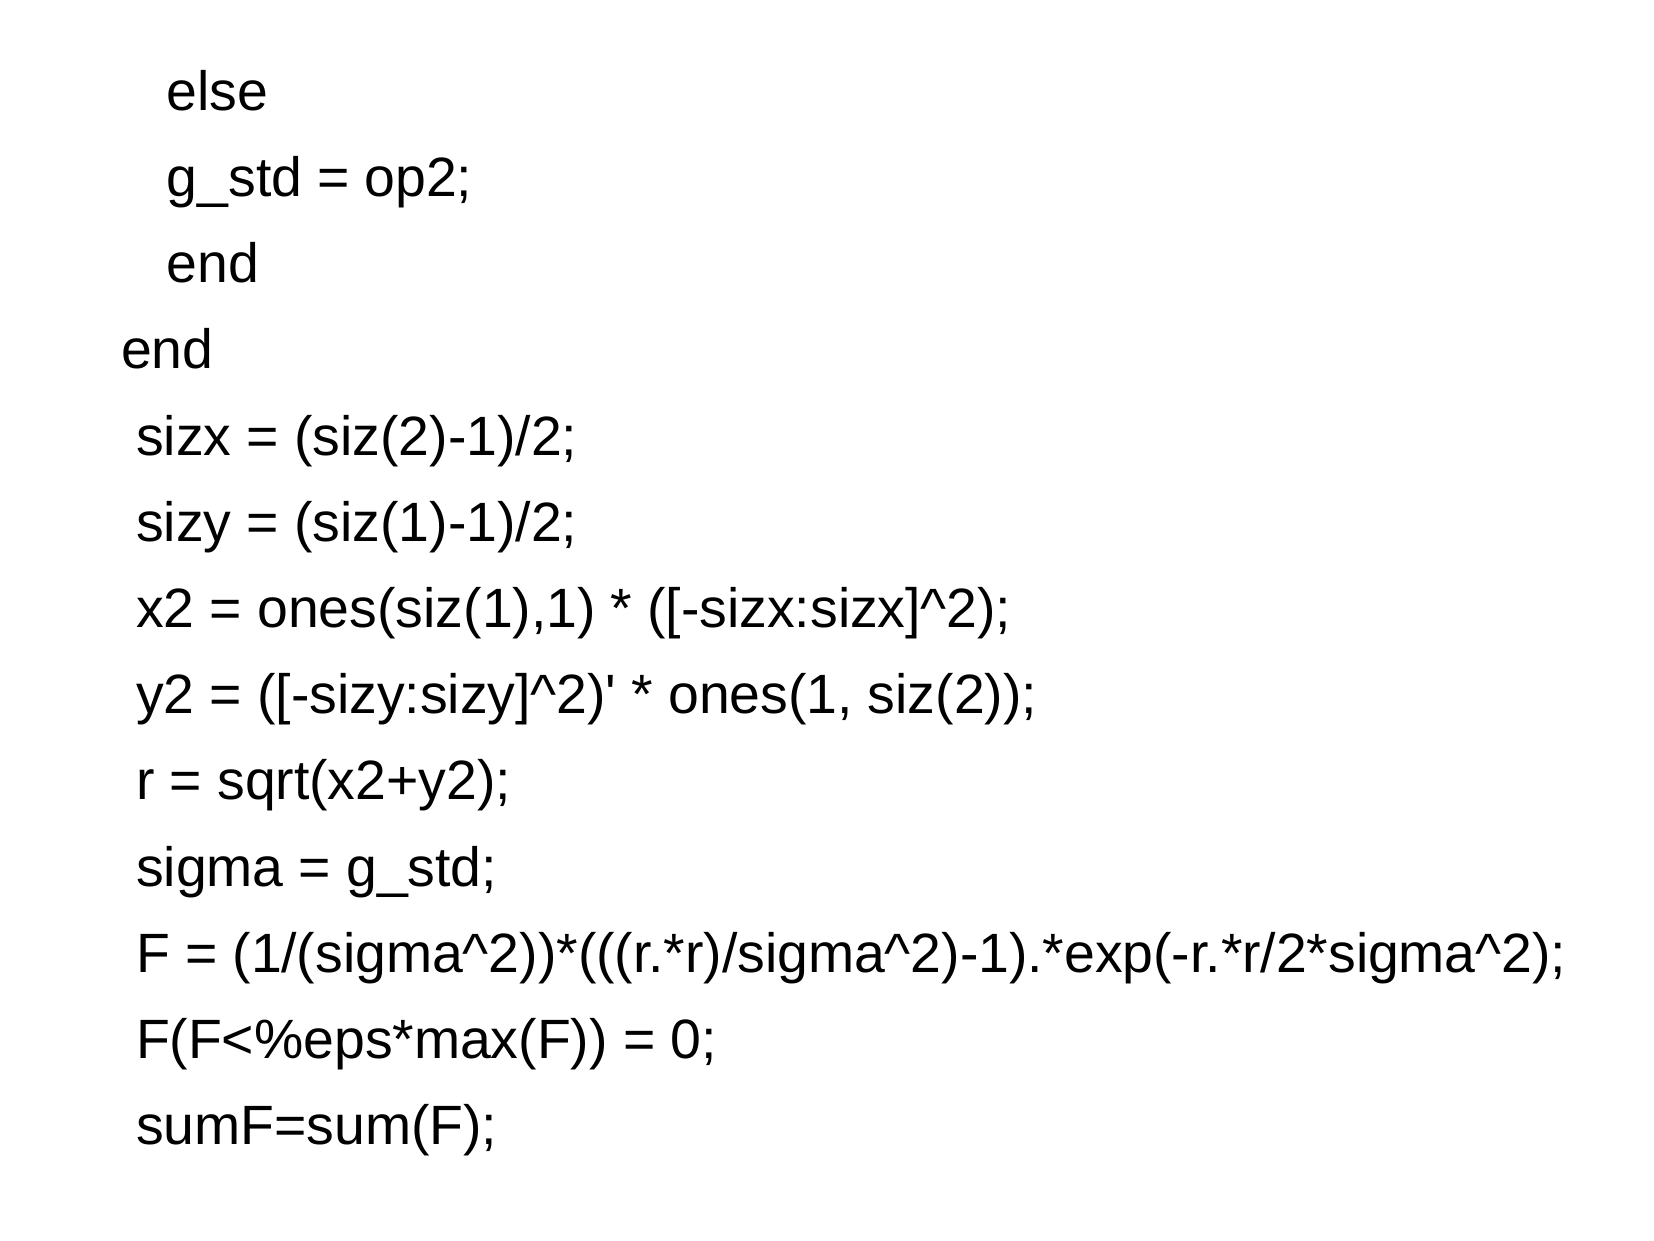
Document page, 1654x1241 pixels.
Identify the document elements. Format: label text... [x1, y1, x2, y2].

list else g_std = op2; end end sizx = (siz(2)-1)/2; sizy = (siz(1)-1)/2; x2 = ones(siz(1),1) * ([-sizx:sizx]^2); y2 = ([-sizy:sizy]^2)' * ones(1, siz(2)); r = sqrt(x2+y2); sigma = g_std; F = (1/(sigma^2))*(((r.*r)/sigma^2)-1).*exp(-r.*r/2*sigma^2); F(F<%eps*max(F)) = 0; sumF=sum(F); [60, 60, 1606, 1171]
